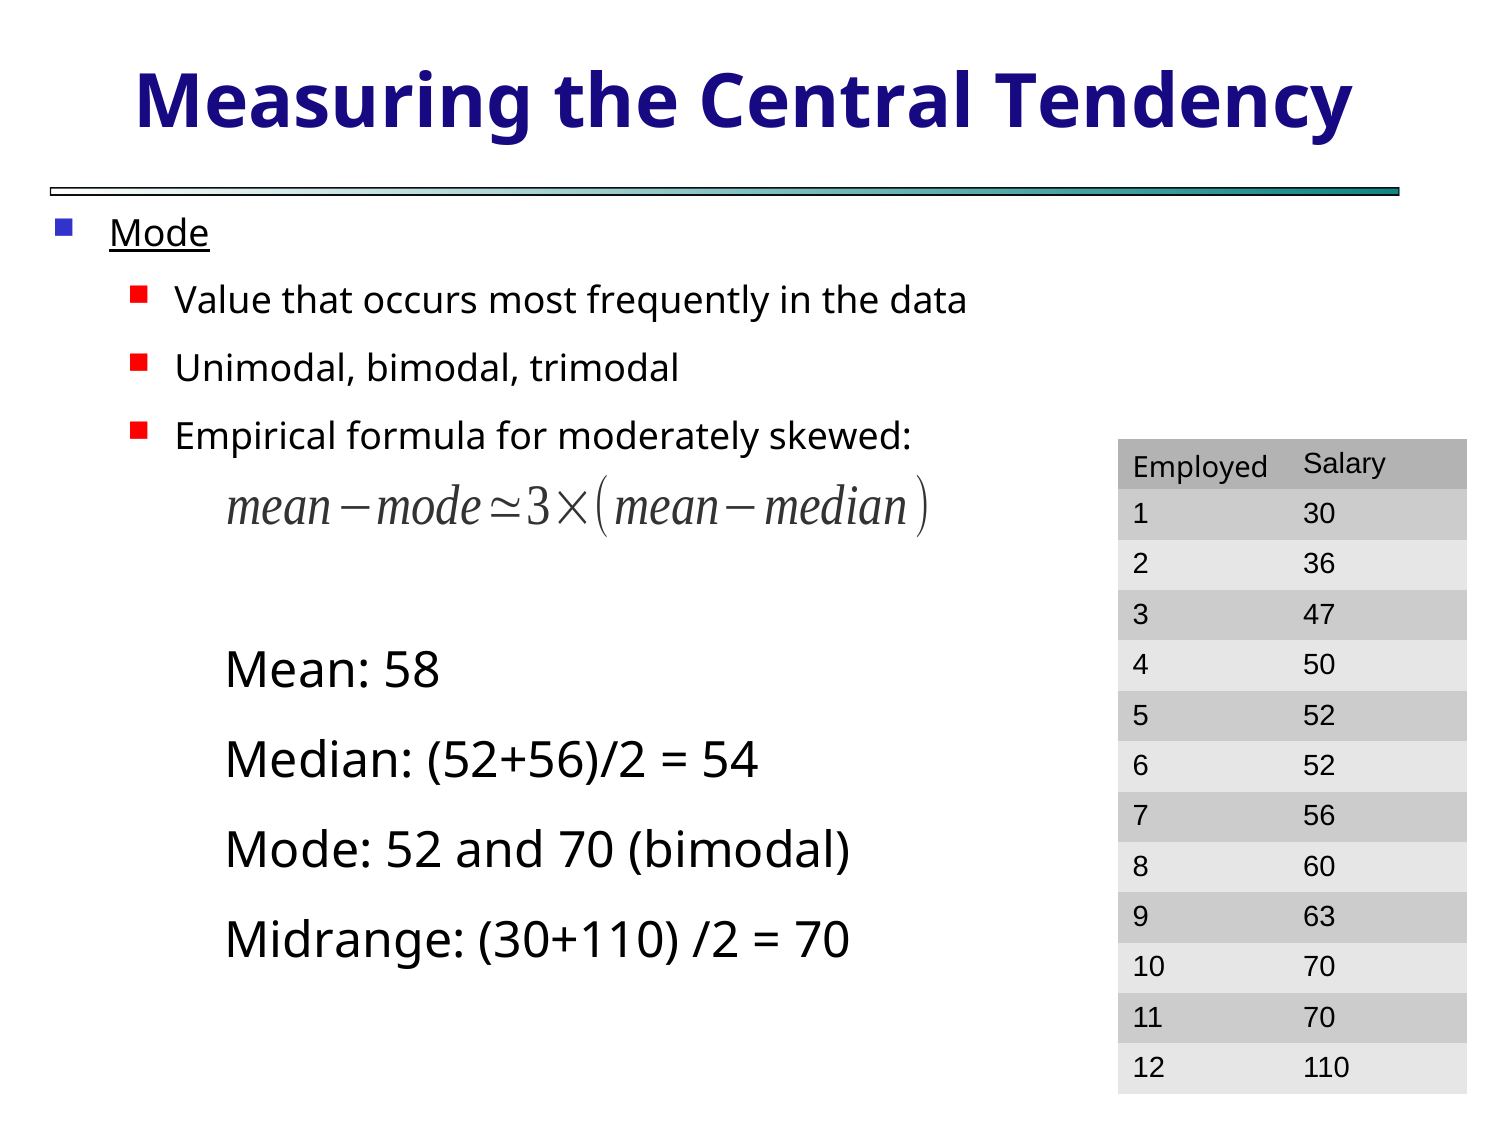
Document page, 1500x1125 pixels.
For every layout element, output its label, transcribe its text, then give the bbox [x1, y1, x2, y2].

table_cell 3 [1118, 590, 1288, 640]
table_cell 63 [1288, 892, 1467, 943]
table_cell 2 [1118, 540, 1288, 590]
chart [214, 470, 946, 540]
text_box Mean: 58 [210, 630, 856, 705]
table_cell 6 [1118, 741, 1288, 792]
table_cell 70 [1288, 993, 1467, 1043]
table_cell 9 [1118, 892, 1288, 943]
table_cell 60 [1288, 842, 1467, 892]
table_cell 56 [1288, 792, 1467, 842]
table_cell 110 [1288, 1043, 1467, 1094]
table_cell 52 [1288, 691, 1467, 741]
table_cell 10 [1118, 943, 1288, 993]
table_cell 4 [1118, 640, 1288, 691]
text_box Midrange: (30+110) /2 = 70 [210, 900, 1051, 975]
table_cell 50 [1288, 640, 1467, 691]
table_cell 70 [1288, 943, 1467, 993]
text_box Mode: 52 and 70 (bimodal) [210, 810, 1051, 885]
table_header Salary [1288, 439, 1467, 489]
table_cell 1 [1118, 489, 1288, 540]
table_cell 8 [1118, 842, 1288, 892]
table_cell 30 [1288, 489, 1467, 540]
table_cell 7 [1118, 792, 1288, 842]
table_cell 52 [1288, 741, 1467, 792]
table_cell 5 [1118, 691, 1288, 741]
list Mode Value that occurs most frequently in the data Unimodal, bimodal, trimodal Empirical formula for moderately skewed: [37, 187, 1101, 1013]
table_cell 12 [1118, 1043, 1288, 1094]
title Measuring the Central Tendency [24, 44, 1463, 150]
table_cell 36 [1288, 540, 1467, 590]
text_box Median: (52+56)/2 = 54 [210, 720, 856, 796]
table_cell 47 [1288, 590, 1467, 640]
table_cell 11 [1118, 993, 1288, 1043]
table_header Employed [1118, 439, 1288, 489]
